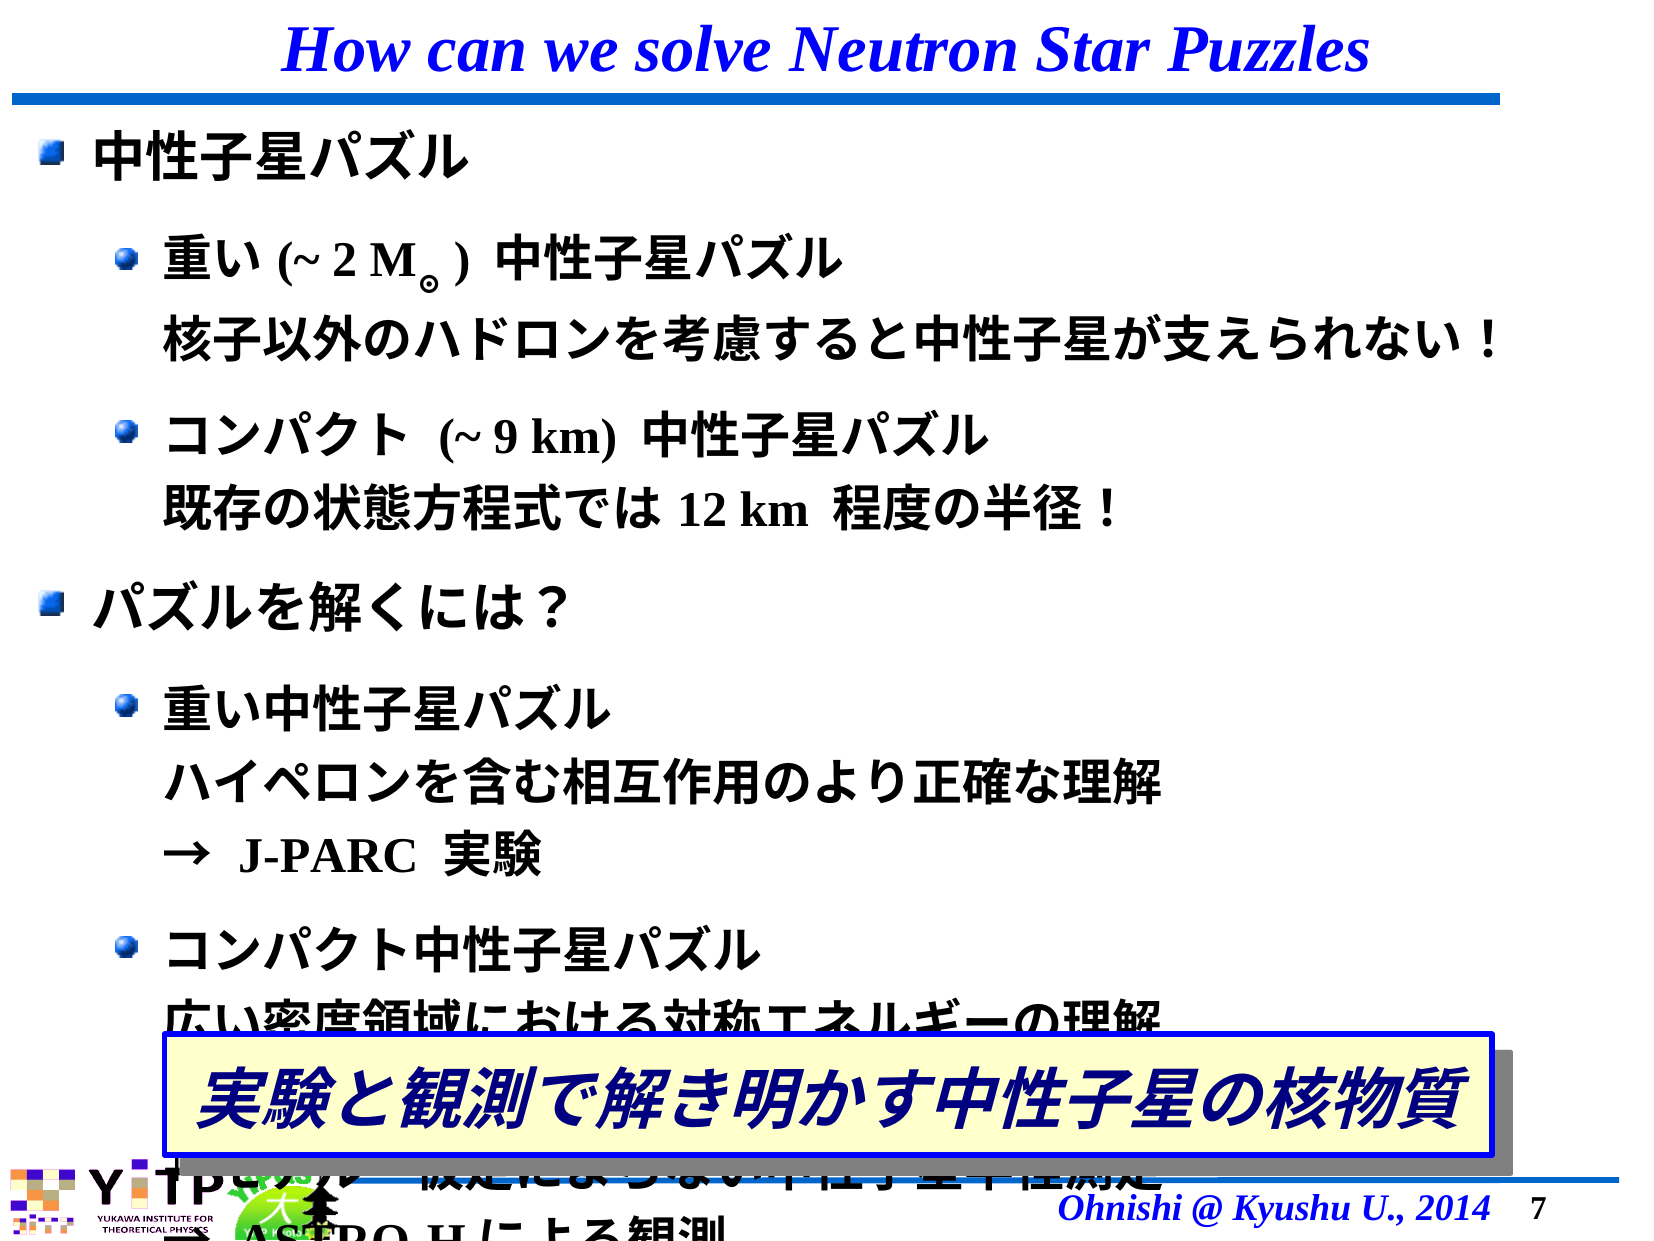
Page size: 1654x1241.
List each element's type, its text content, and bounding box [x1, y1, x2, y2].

title How can we solve Neutron Star Puzzles [0, 0, 1654, 99]
list 中性子星パズル 重い(~ 2 M⊙ ) 中性子星パズル 核子以外のハドロンを考慮すると中性子星が支えられない！ コンパクト (~ 9 km) 中性子星パズル 既存の状態方程式では12 km 程度の半径！ パズルを解くには？ 重い中性子星パズル ハイペロンを含む相互作用のより正確な理解 → J-PARC 実験 コンパクト中性子星パズル 広い密度領域における対称エネルギーの理解 → RIBF実験 + モデル・仮定によらない中性子星半径測定 → ASTRO-Hによる観測 [20, 113, 1626, 1125]
text_box 実験と観測で解き明かす中性子星の核物質 [164, 1034, 1462, 1125]
picture [0, 1154, 340, 1241]
picture [250, 1230, 257, 1241]
